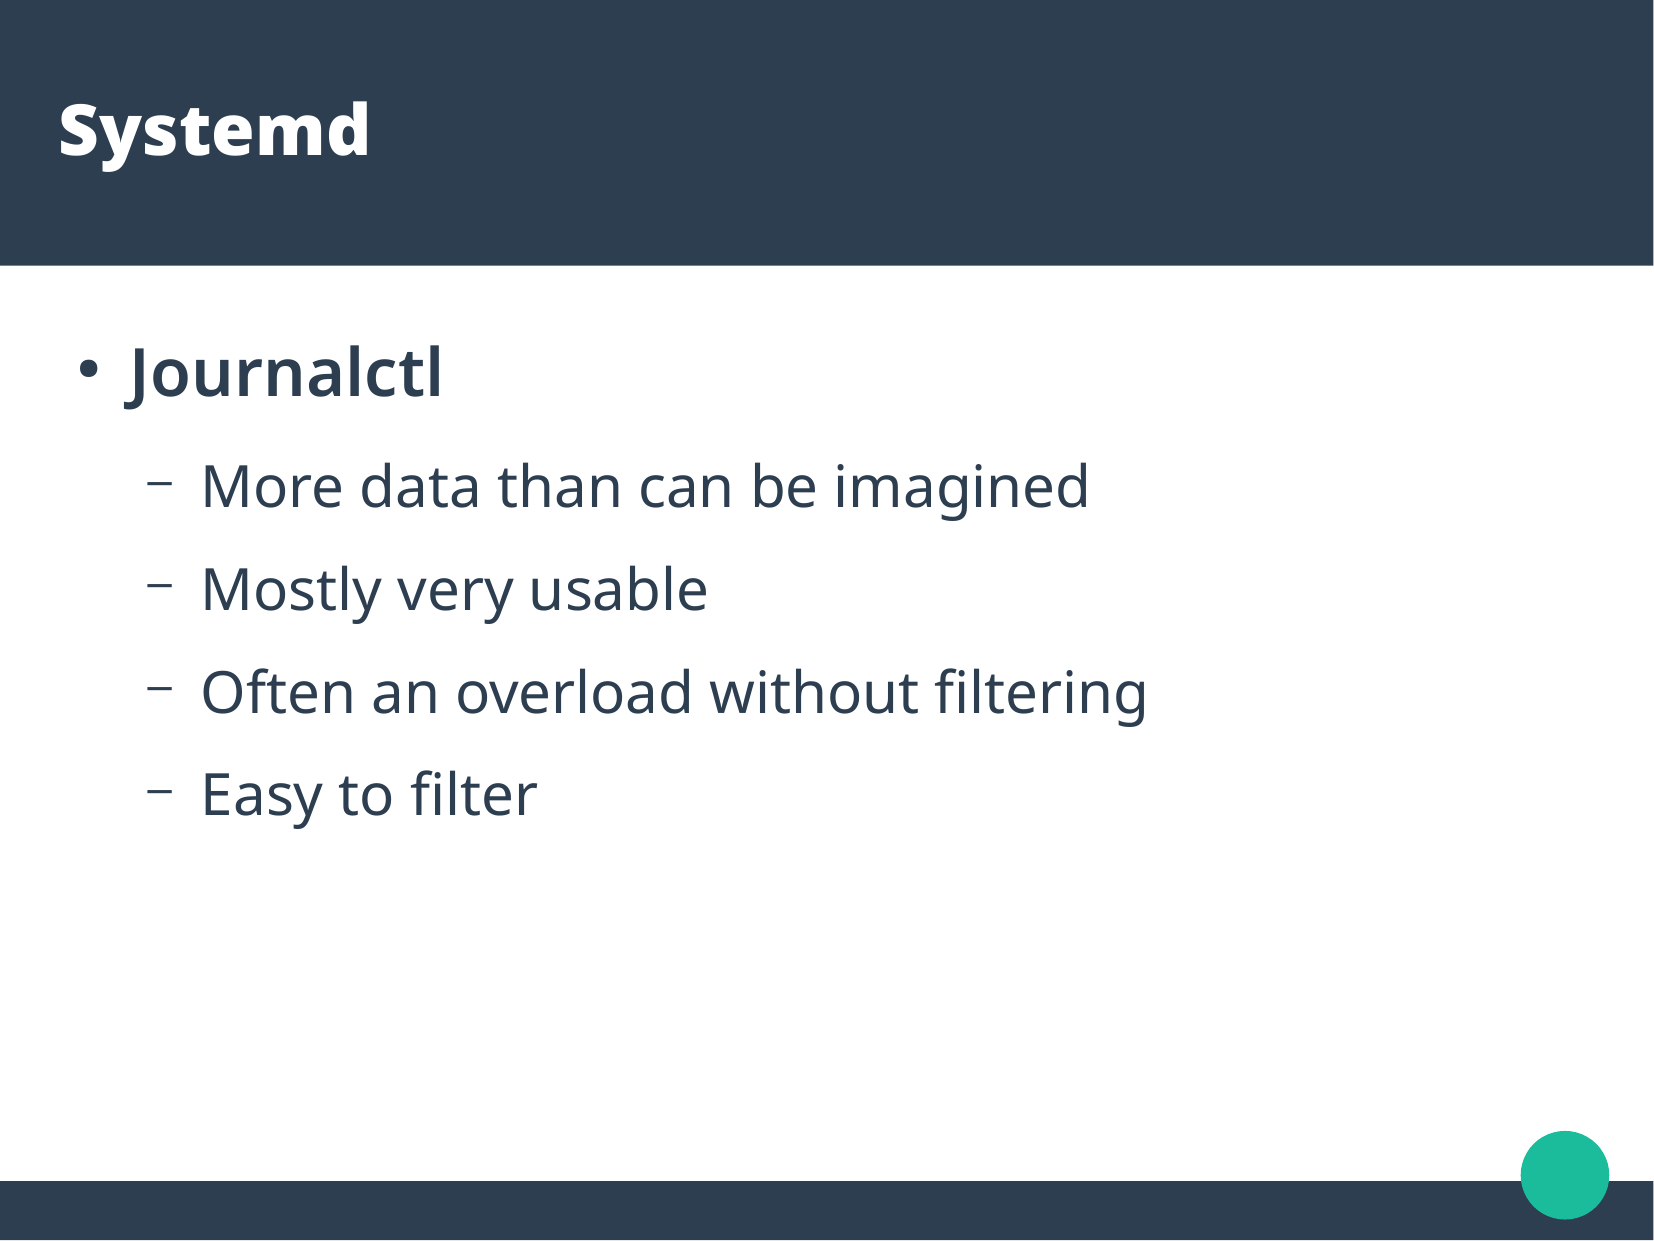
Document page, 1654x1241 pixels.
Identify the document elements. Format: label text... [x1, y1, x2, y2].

list Journalctl More data than can be imagined Mostly very usable Often an overload without filtering Easy to filter [59, 324, 1595, 1152]
title Systemd [59, 49, 1595, 207]
